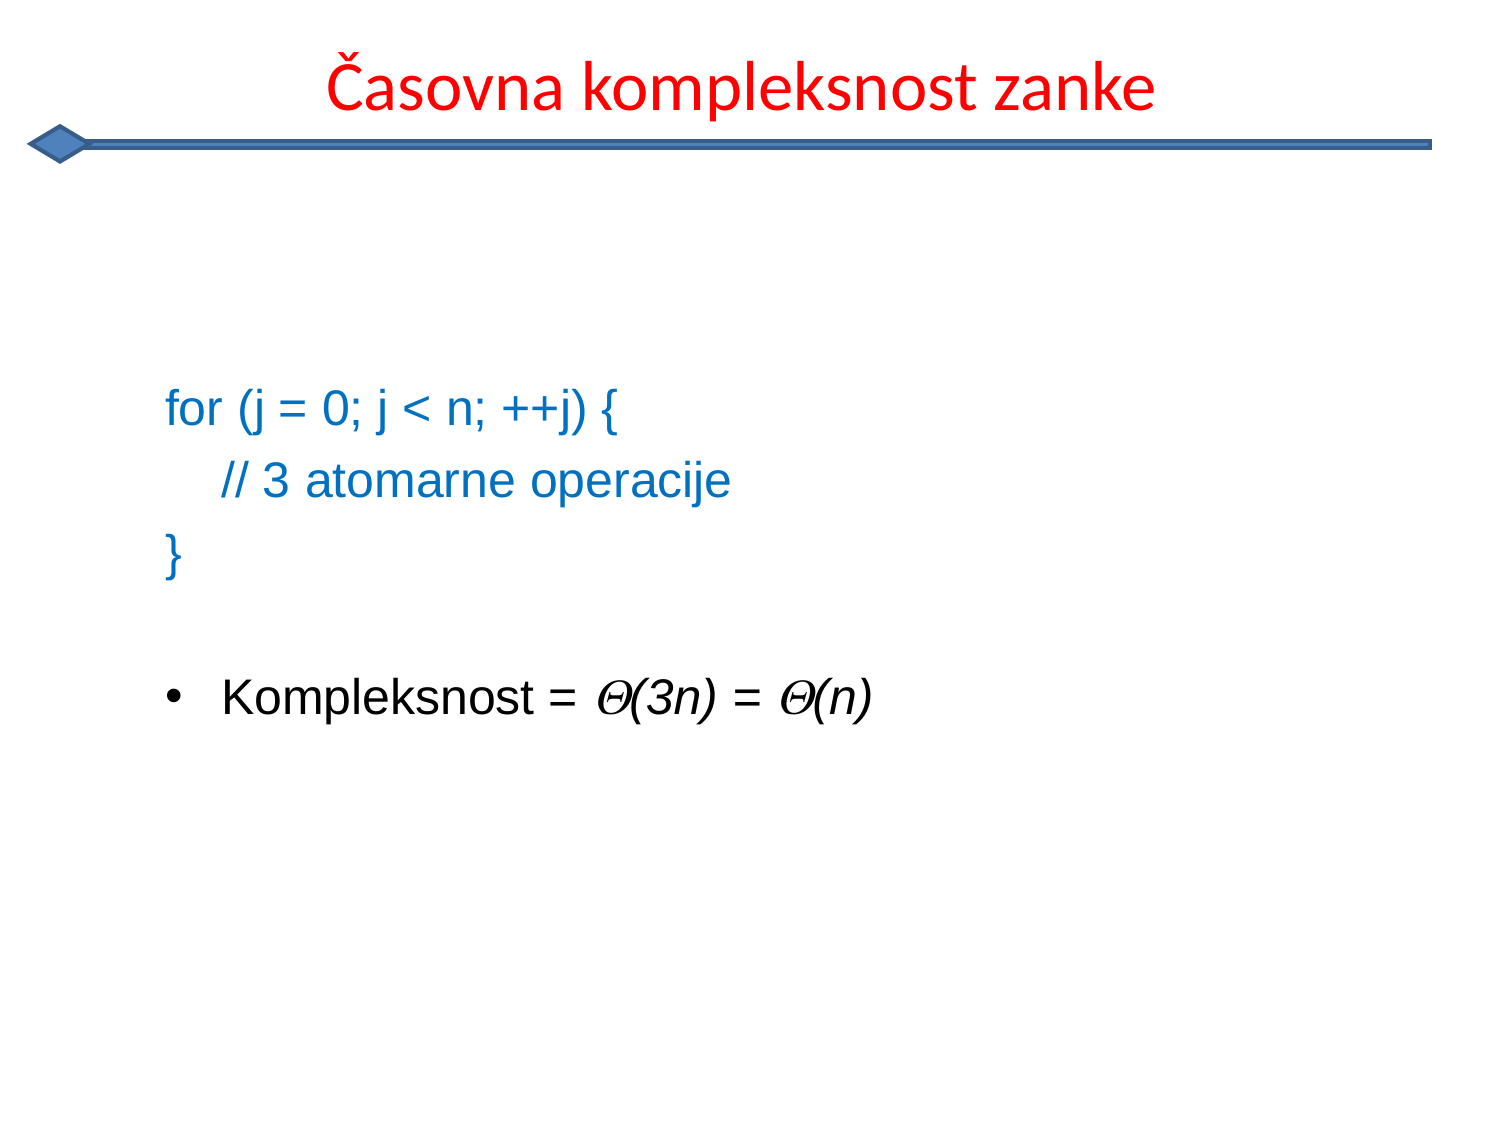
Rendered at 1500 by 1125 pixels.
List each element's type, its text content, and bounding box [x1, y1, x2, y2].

list for (j = 0; j < n; ++j) { // 3 atomarne operacije } Kompleksnost = (3n) = (n) [150, 222, 1500, 966]
title Časovna kompleksnost zanke [75, 23, 1426, 141]
